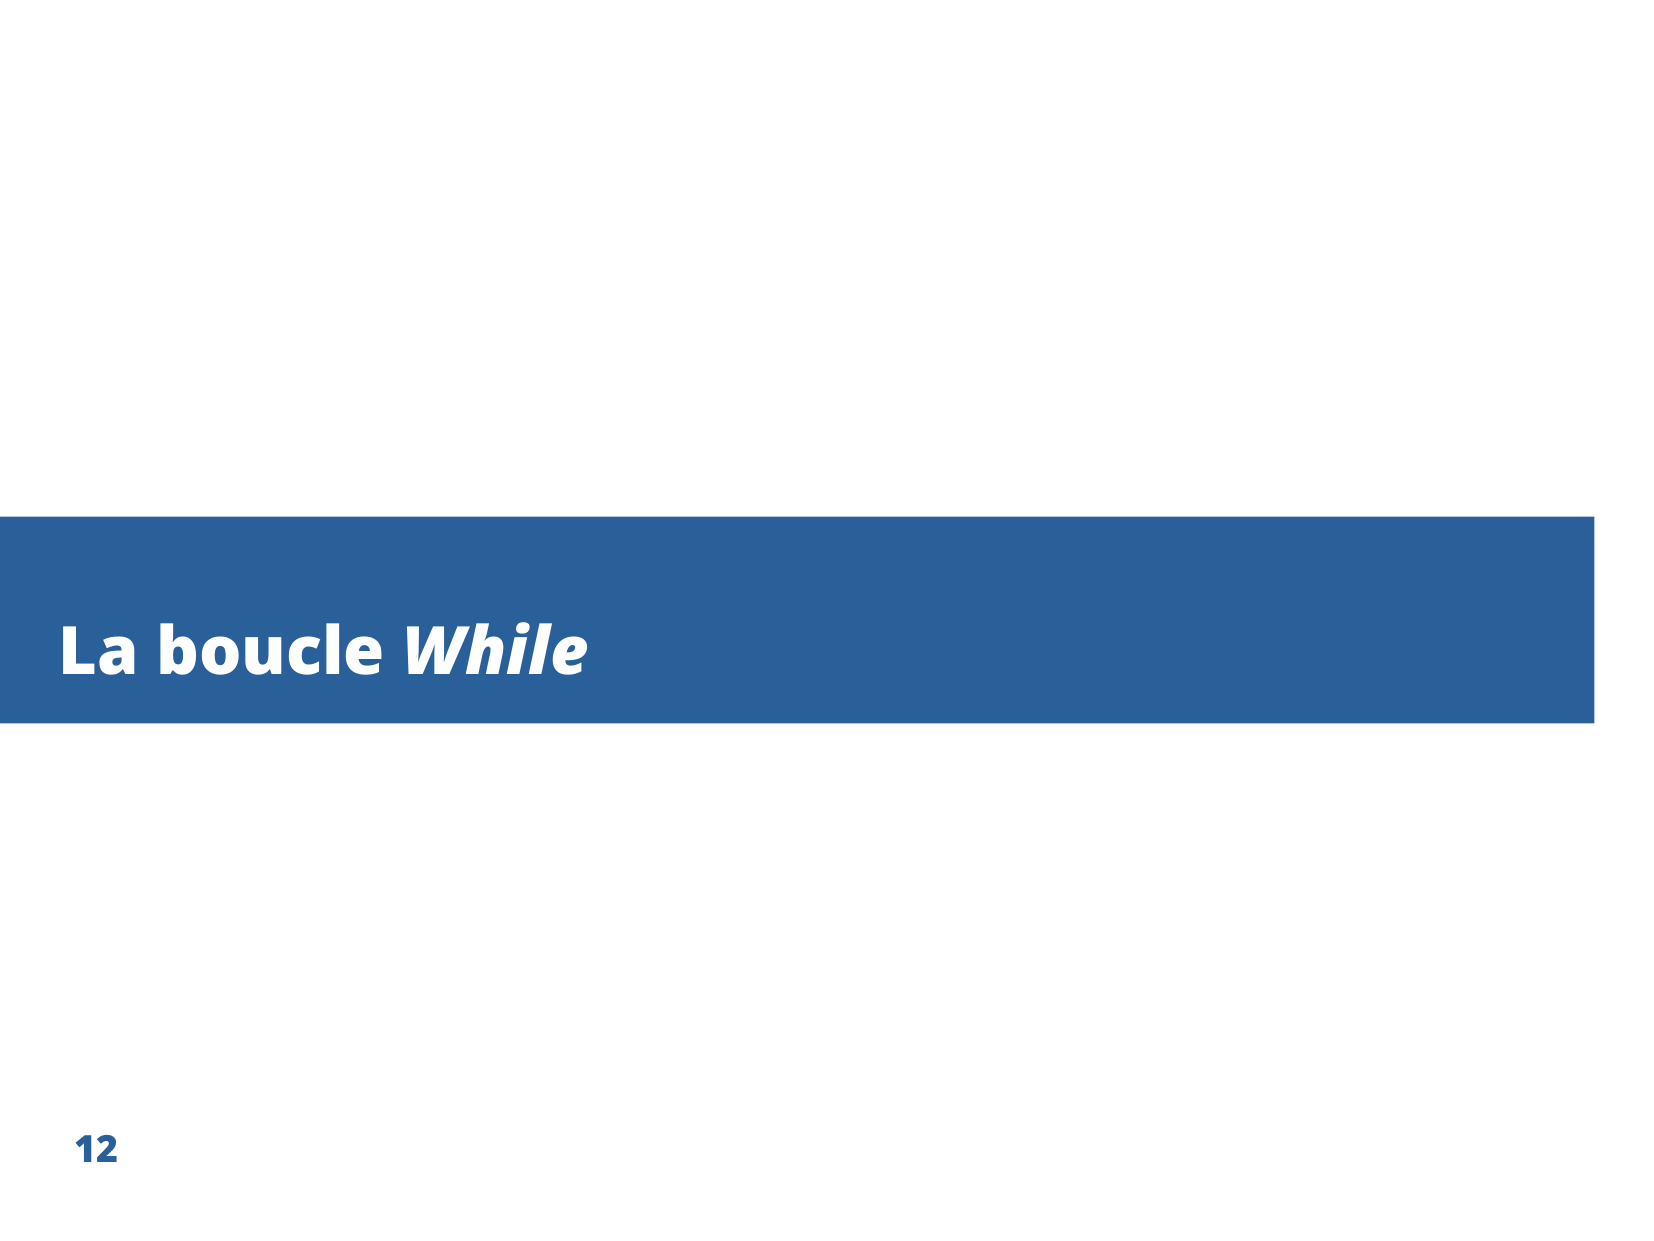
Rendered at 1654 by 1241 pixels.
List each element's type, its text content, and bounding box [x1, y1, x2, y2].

title La boucle While [59, 546, 1595, 694]
